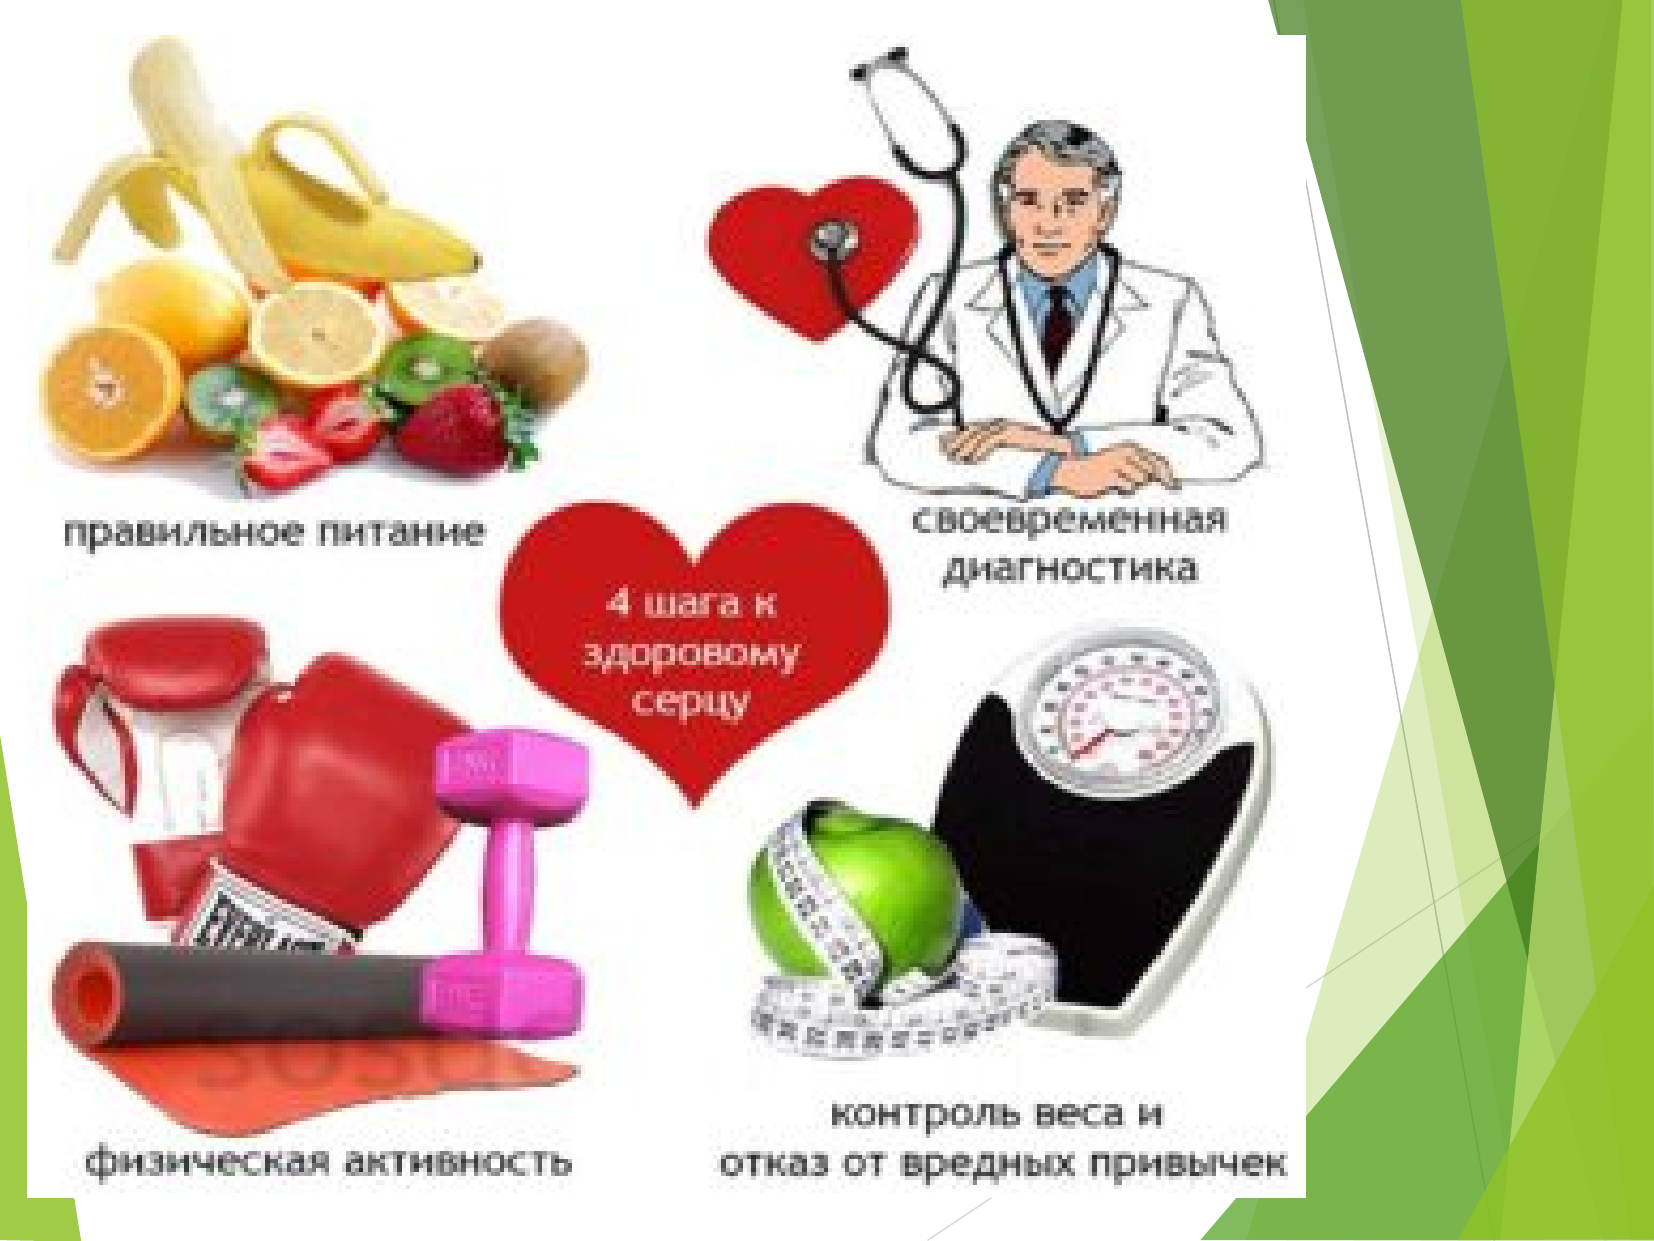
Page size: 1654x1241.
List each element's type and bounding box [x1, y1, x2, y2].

picture [27, 35, 1306, 1198]
